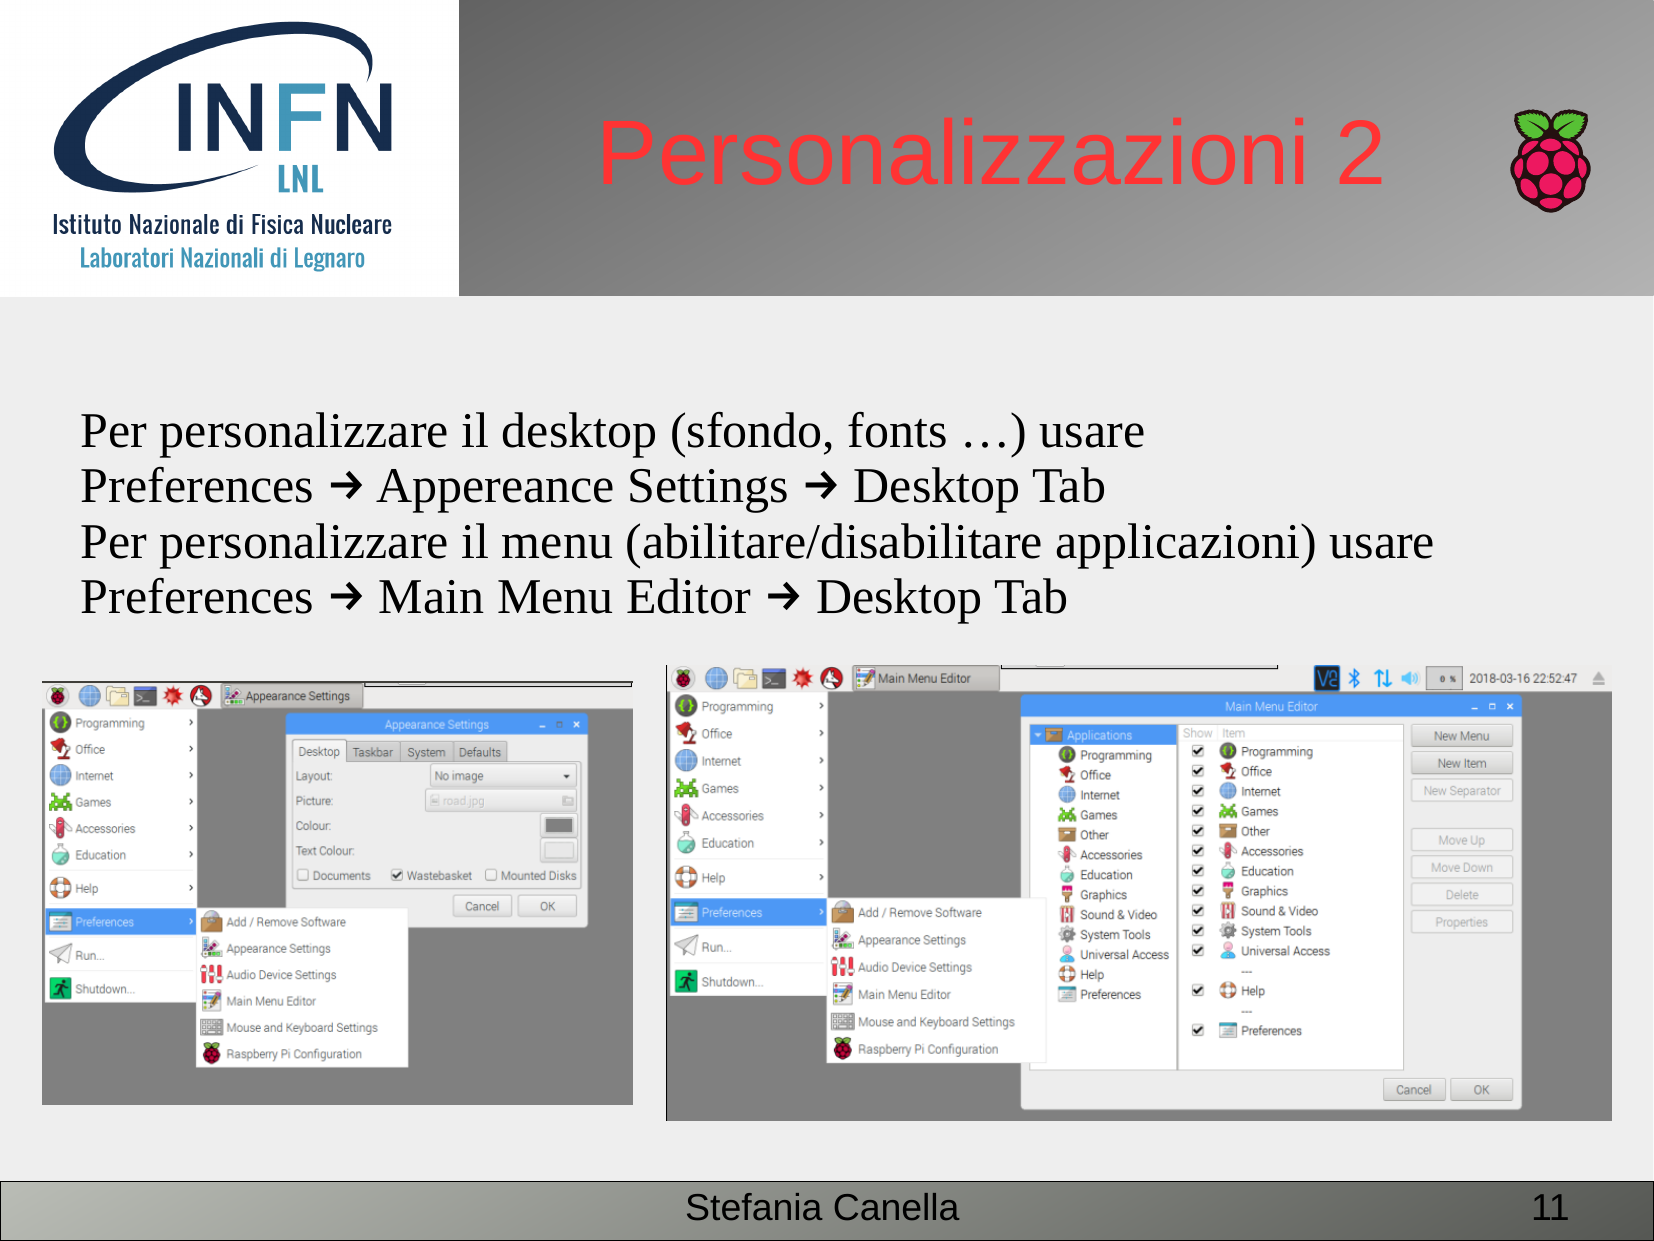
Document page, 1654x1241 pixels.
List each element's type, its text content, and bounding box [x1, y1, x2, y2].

subtitle Per personalizzare il desktop (sfondo, fonts …) usare Preferences → Appereance Settings → Desktop Tab Per personalizzare il menu (abilitare/disabilitare applicazioni) usare Preferences → Main Menu Editor → Desktop Tab [80, 391, 1573, 637]
text_box [0, 1181, 670, 1241]
picture [666, 665, 1612, 1121]
picture [0, 0, 459, 297]
text_box [459, 0, 1654, 296]
text_box Stefania Canella [670, 1178, 984, 1241]
text_box [984, 1181, 1516, 1241]
text_box <number> [1516, 1178, 1654, 1241]
title Personalizzazioni 2 [459, 49, 1571, 257]
picture [42, 681, 633, 1105]
